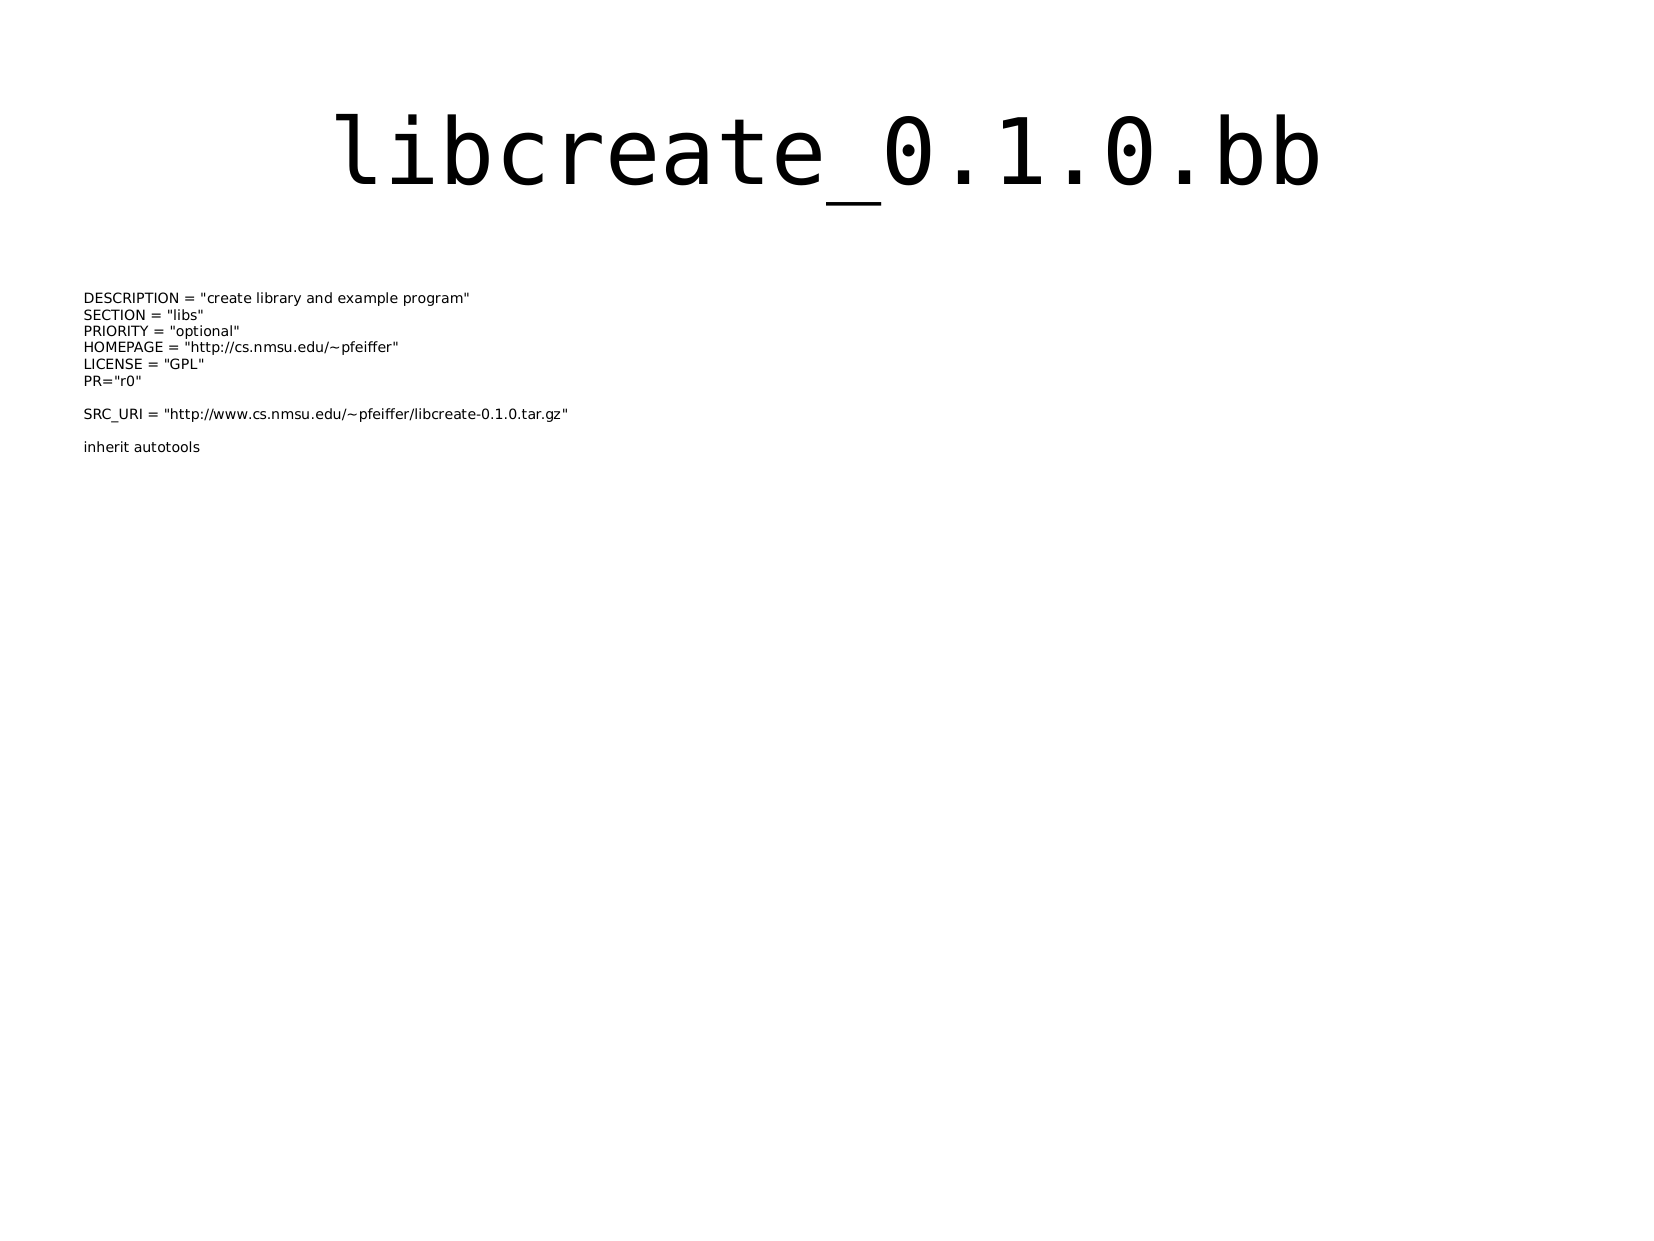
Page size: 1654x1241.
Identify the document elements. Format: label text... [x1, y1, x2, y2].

title libcreate_0.1.0.bb [82, 56, 1571, 250]
chart [82, 290, 1571, 1109]
